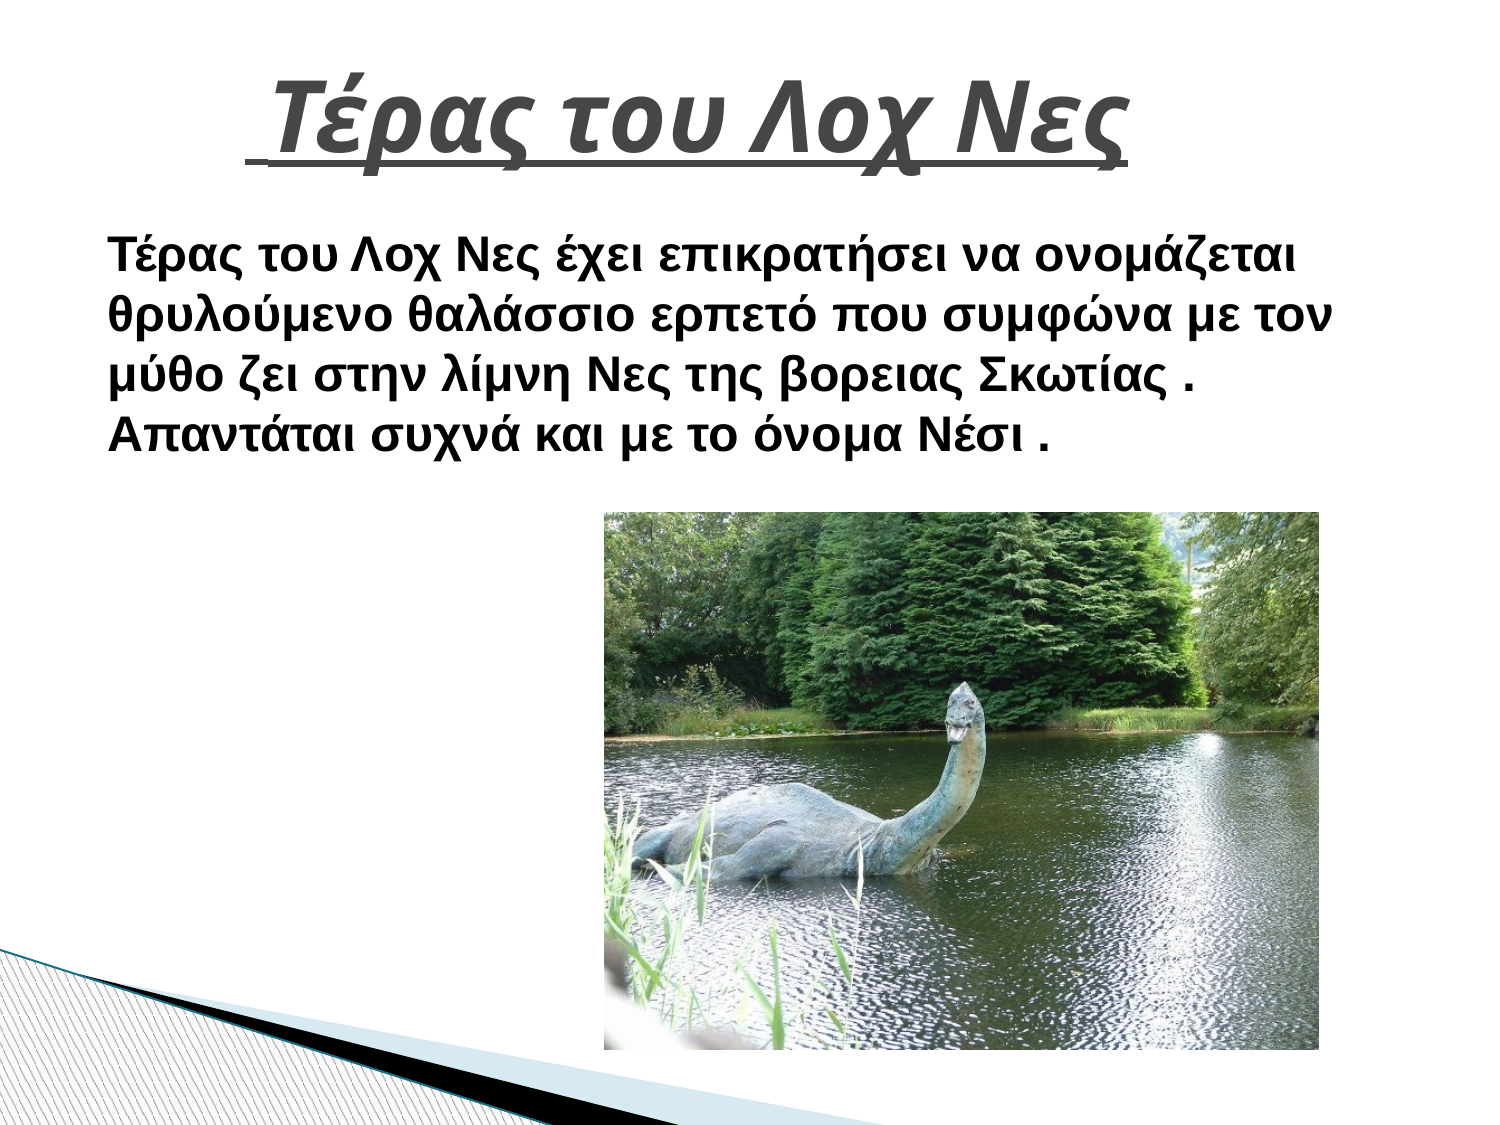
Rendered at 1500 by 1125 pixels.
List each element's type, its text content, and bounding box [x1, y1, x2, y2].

title Τέρας του Λοχ Νες [75, 45, 1425, 233]
picture [0, 952, 543, 1125]
list Τέρας του Λοχ Νες έχει επικρατήσει να ονομάζεται θρυλούμενο θαλάσσιο ερπετό που συμφώνα με τον μύθο ζει στην λίμνη Νες της βορειας Σκωτίας . Απαντάται συχνά και με το όνομα Νέσι . [75, 233, 1425, 957]
picture [604, 512, 1319, 1050]
